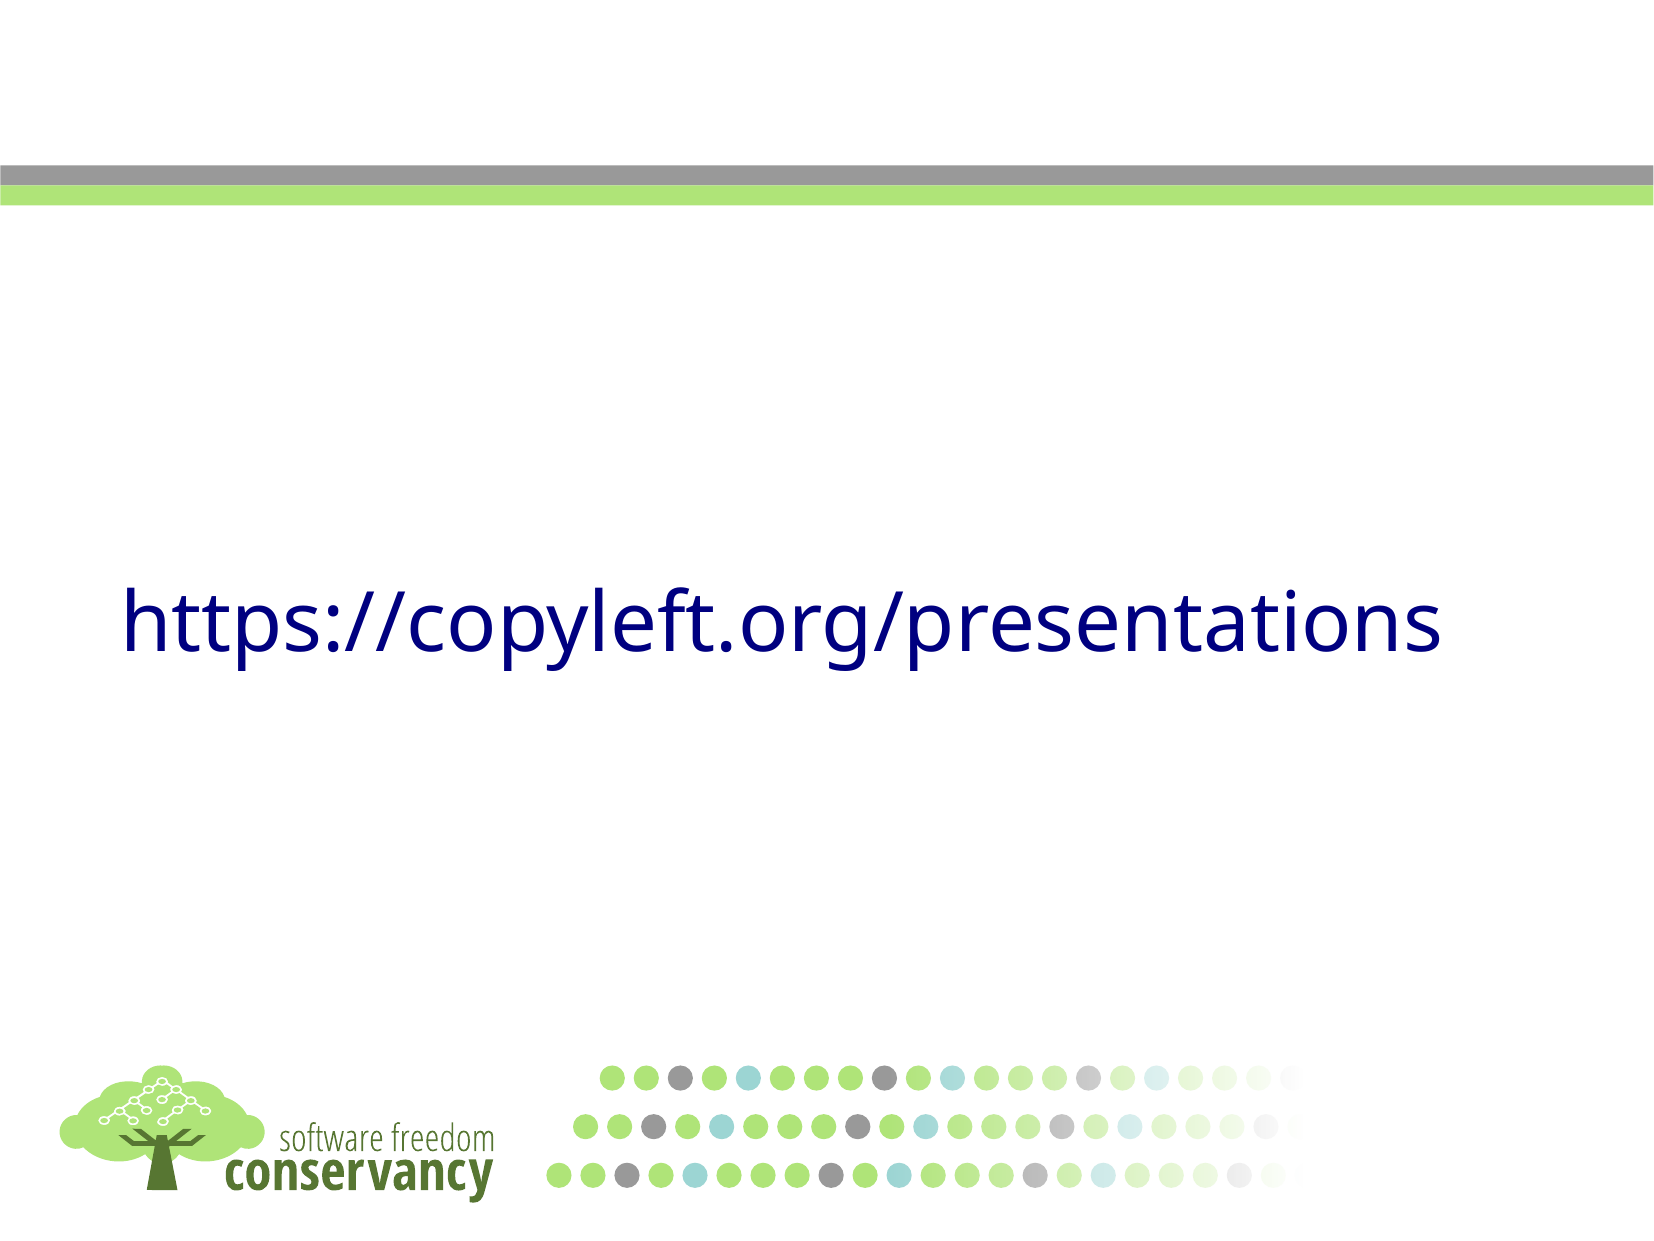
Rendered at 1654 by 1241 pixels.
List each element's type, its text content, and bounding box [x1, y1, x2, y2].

title https://copyleft.org/presentations [120, 515, 1576, 723]
